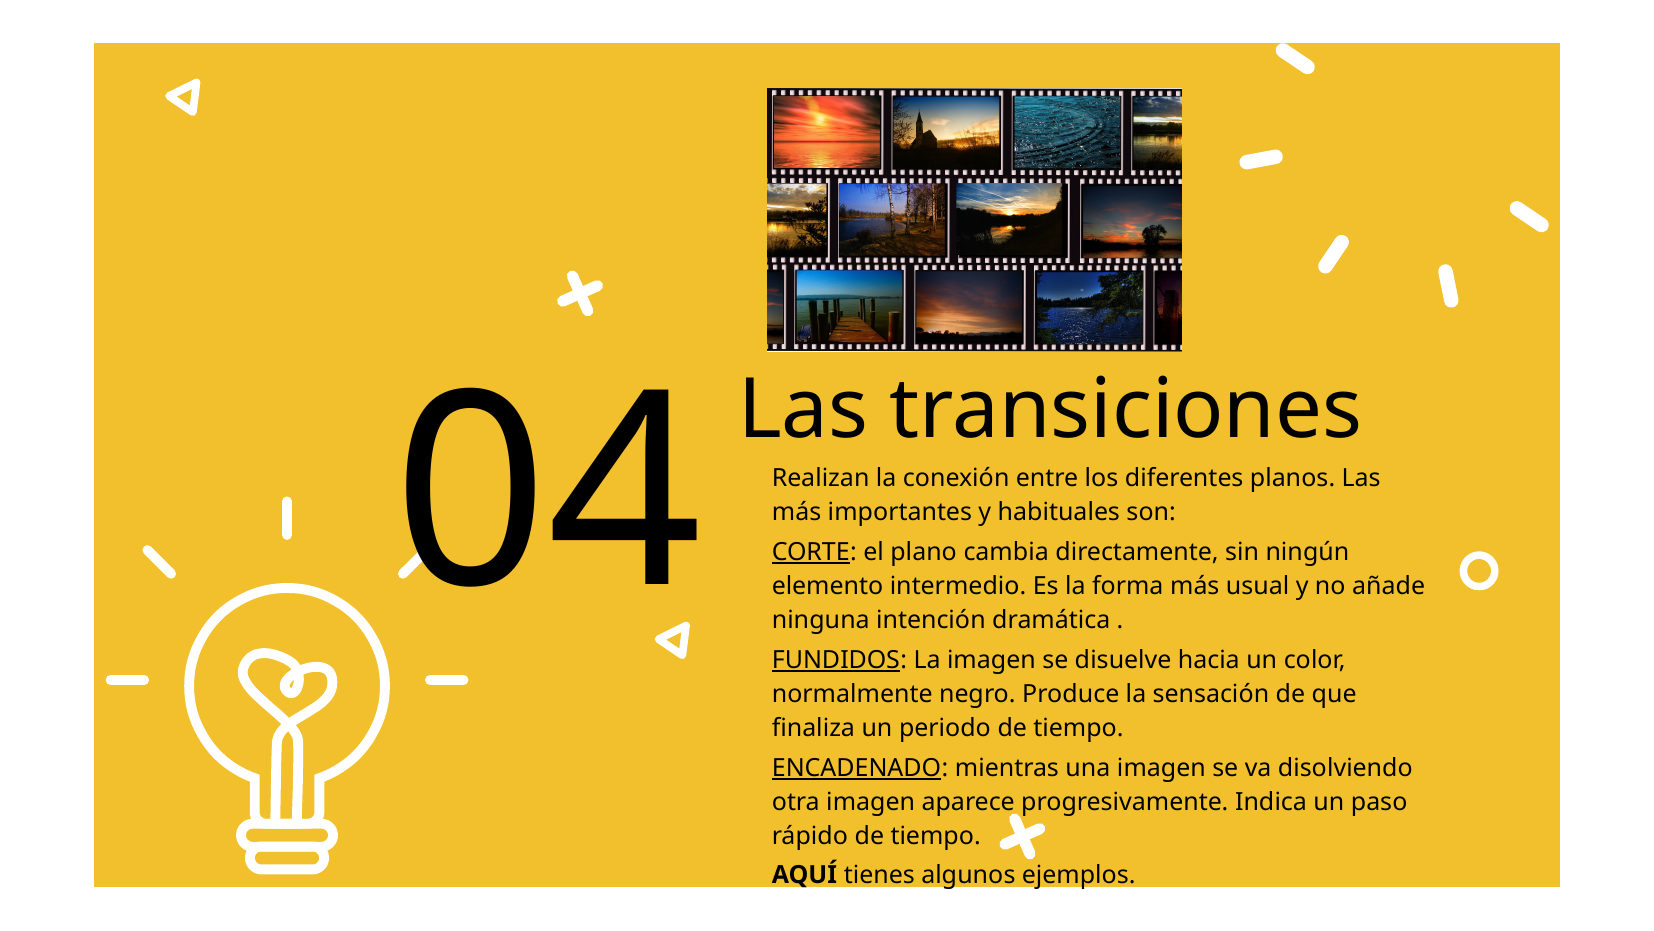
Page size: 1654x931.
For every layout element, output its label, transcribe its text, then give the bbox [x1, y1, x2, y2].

text_box Realizan la conexión entre los diferentes planos. Las más importantes y habituales son: CORTE: el plano cambia directamente, sin ningún elemento intermedio. Es la forma más usual y no añade ninguna intención dramática . FUNDIDOS: La imagen se disuelve hacia un color, normalmente negro. Produce la sensación de que finaliza un periodo de tiempo. ENCADENADO: mientras una imagen se va disolviendo otra imagen aparece progresivamente. Indica un paso rápido de tiempo. AQUÍ tienes algunos ejemplos. [757, 452, 1447, 827]
text_box [821, 832, 828, 842]
title Las transiciones [739, 307, 1595, 502]
picture [767, 88, 1182, 352]
text_box [590, 445, 1300, 859]
title 04 [393, 295, 739, 665]
text_box [858, 832, 865, 842]
